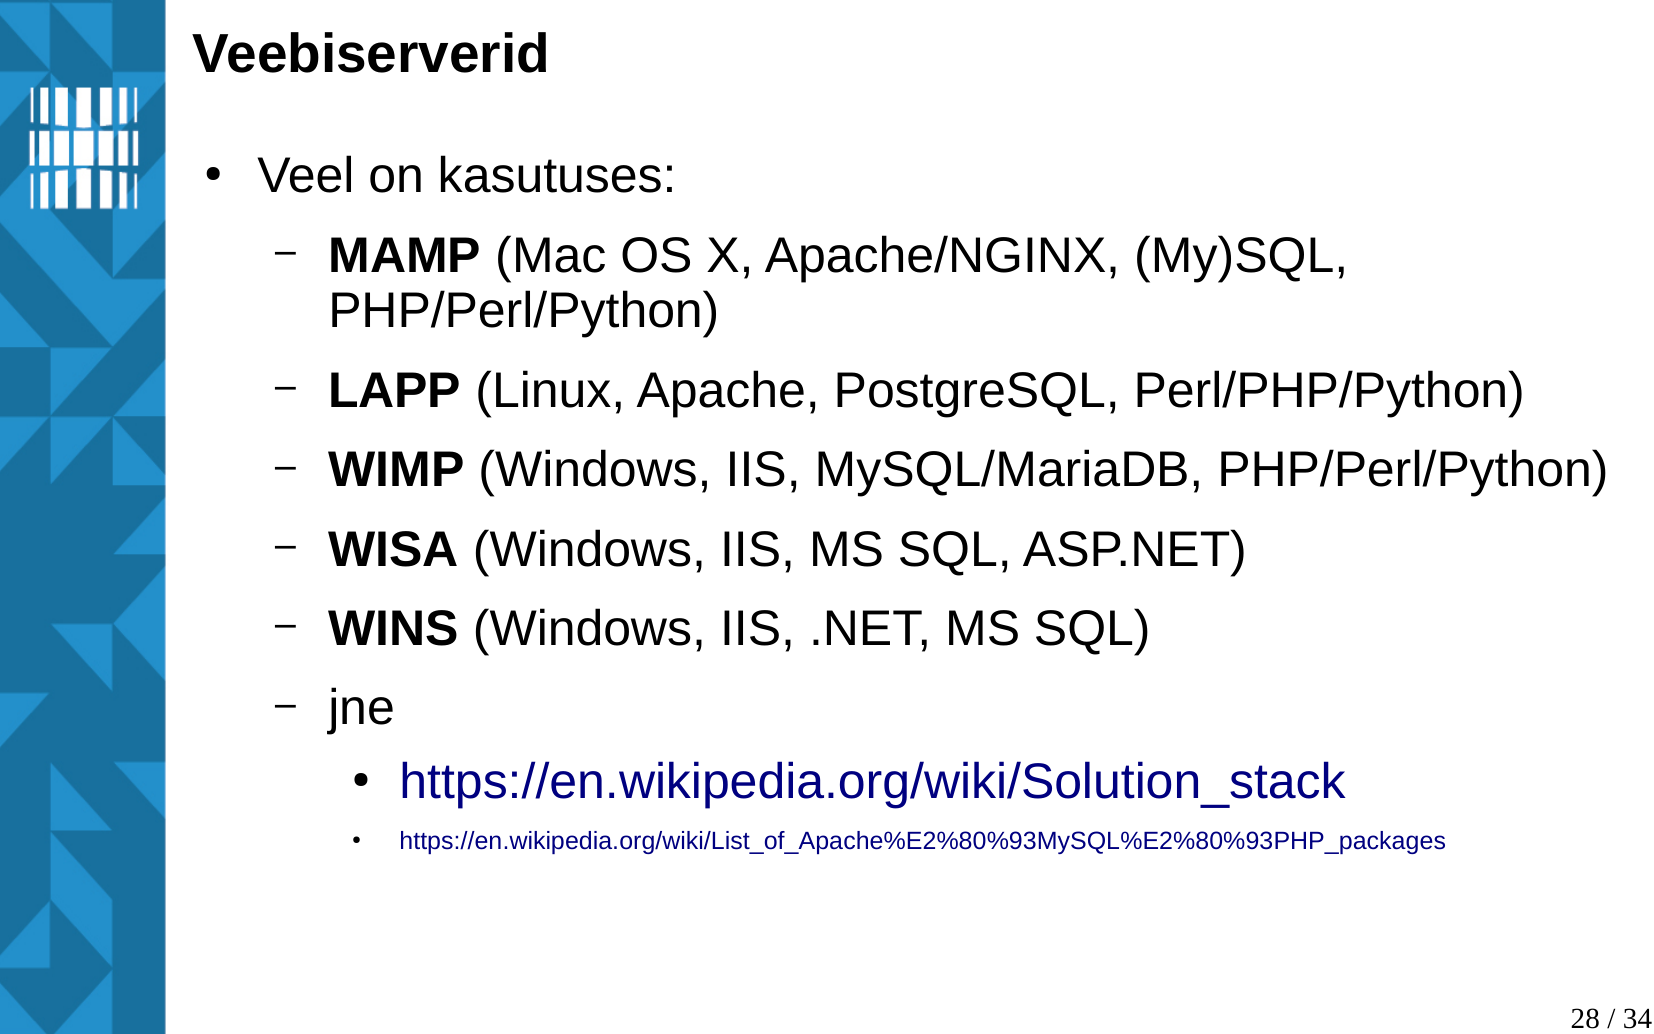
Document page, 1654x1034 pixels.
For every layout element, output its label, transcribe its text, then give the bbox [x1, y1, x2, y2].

title Veebiserverid [192, 11, 1595, 95]
list Veel on kasutuses: MAMP (Mac OS X, Apache/NGINX, (My)SQL, PHP/Perl/Python) LAPP (Linux, Apache, PostgreSQL, Perl/PHP/Python) WIMP (Windows, IIS, MySQL/MariaDB, PHP/Perl/Python) WISA (Windows, IIS, MS SQL, ASP.NET) WINS (Windows, IIS, .NET, MS SQL) jne https://en.wikipedia.org/wiki/Solution_stack https://en.wikipedia.org/wiki/List_of_Apache%E2%80%93MySQL%E2%80%93PHP_packages [186, 147, 1642, 915]
